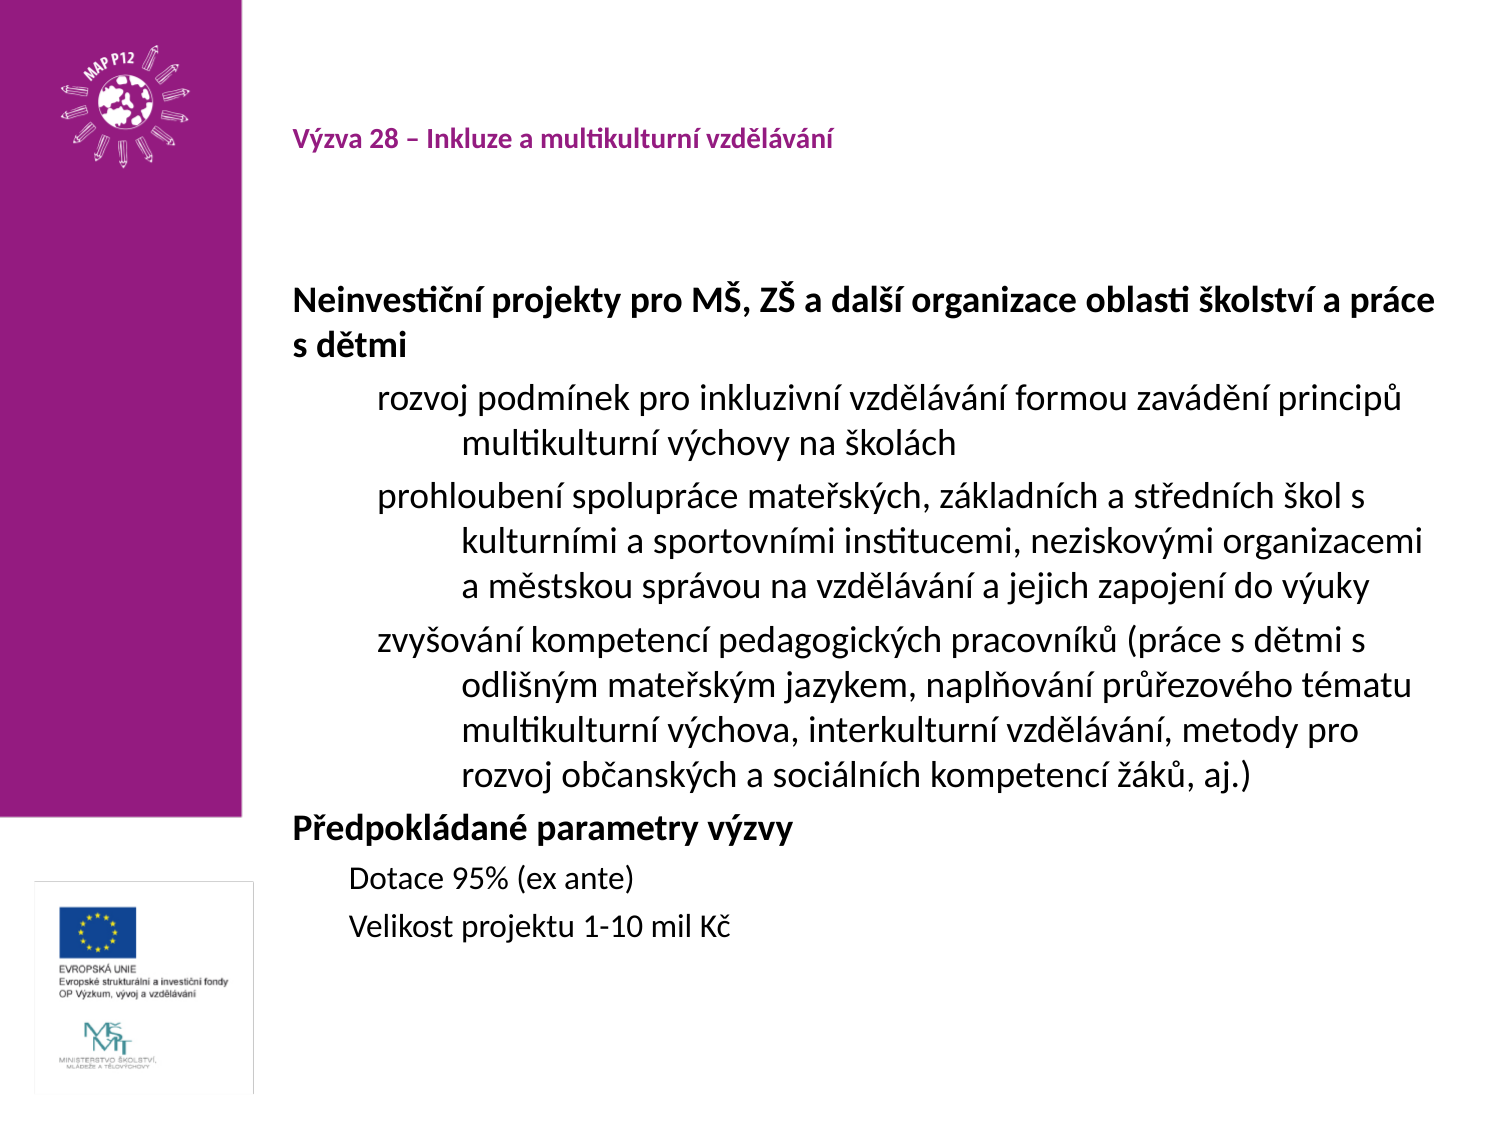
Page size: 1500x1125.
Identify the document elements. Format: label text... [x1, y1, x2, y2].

list Neinvestiční projekty pro MŠ, ZŠ a další organizace oblasti školství a práce s dětmi rozvoj podmínek pro inkluzivní vzdělávání formou zavádění principů multikulturní výchovy na školách prohloubení spolupráce mateřských, základních a středních škol s kulturními a sportovními institucemi, neziskovými organizacemi a městskou správou na vzdělávání a jejich zapojení do výuky zvyšování kompetencí pedagogických pracovníků (práce s dětmi s odlišným mateřským jazykem, naplňování průřezového tématu multikulturní výchova, interkulturní vzdělávání, metody pro rozvoj občanských a sociálních kompetencí žáků, aj.) Předpokládané parametry výzvy Dotace 95% (ex ante) Velikost projektu 1-10 mil Kč [277, 267, 1459, 1035]
title Výzva 28 – Inkluze a multikulturní vzdělávání [277, 42, 1453, 231]
